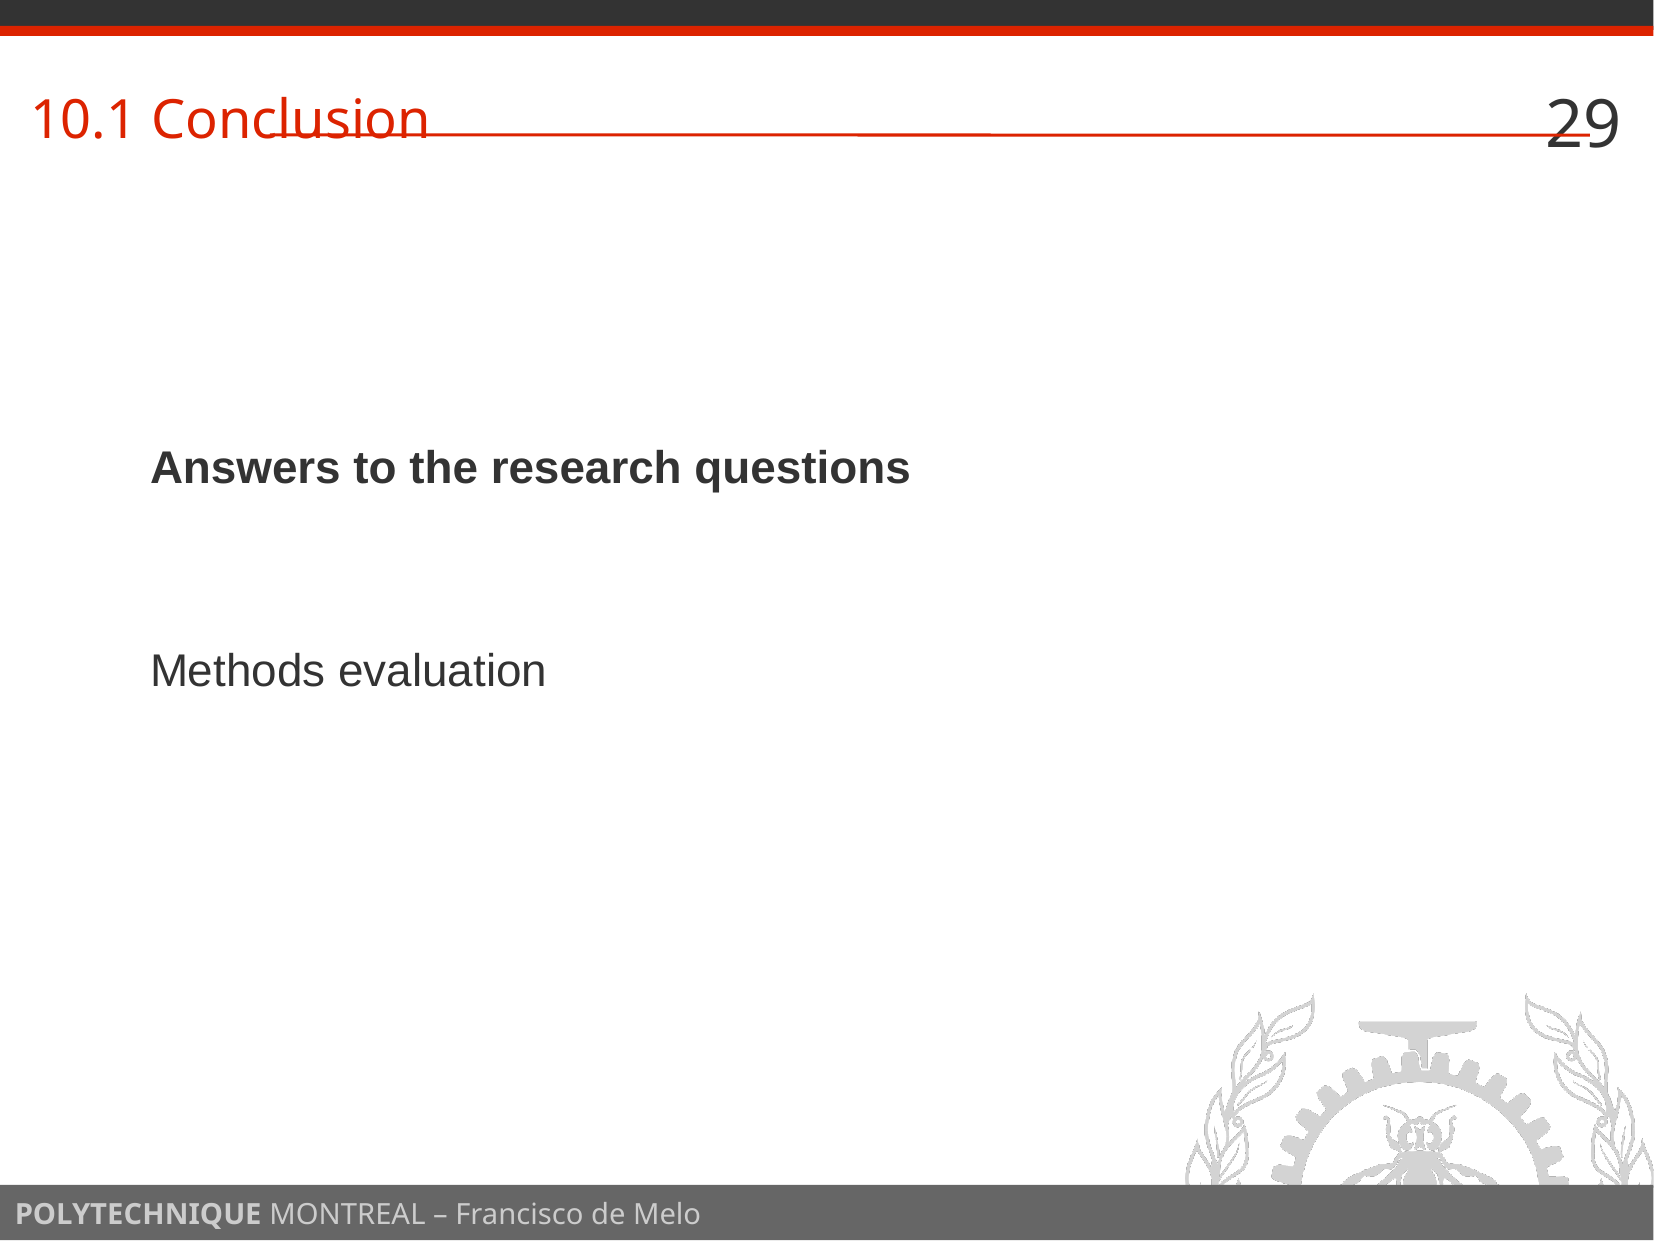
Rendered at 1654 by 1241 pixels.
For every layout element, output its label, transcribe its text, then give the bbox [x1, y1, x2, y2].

text_box [0, 0, 1654, 36]
text_box 10.1 Conclusion [29, 47, 1425, 273]
text_box Answers to the research questions Methods evaluation [149, 227, 1545, 917]
picture [1185, 967, 1654, 1184]
text_box POLYTECHNIQUE MONTREAL – Francisco de Melo [0, 1184, 1654, 1241]
text_box 29 [1544, 30, 1654, 173]
